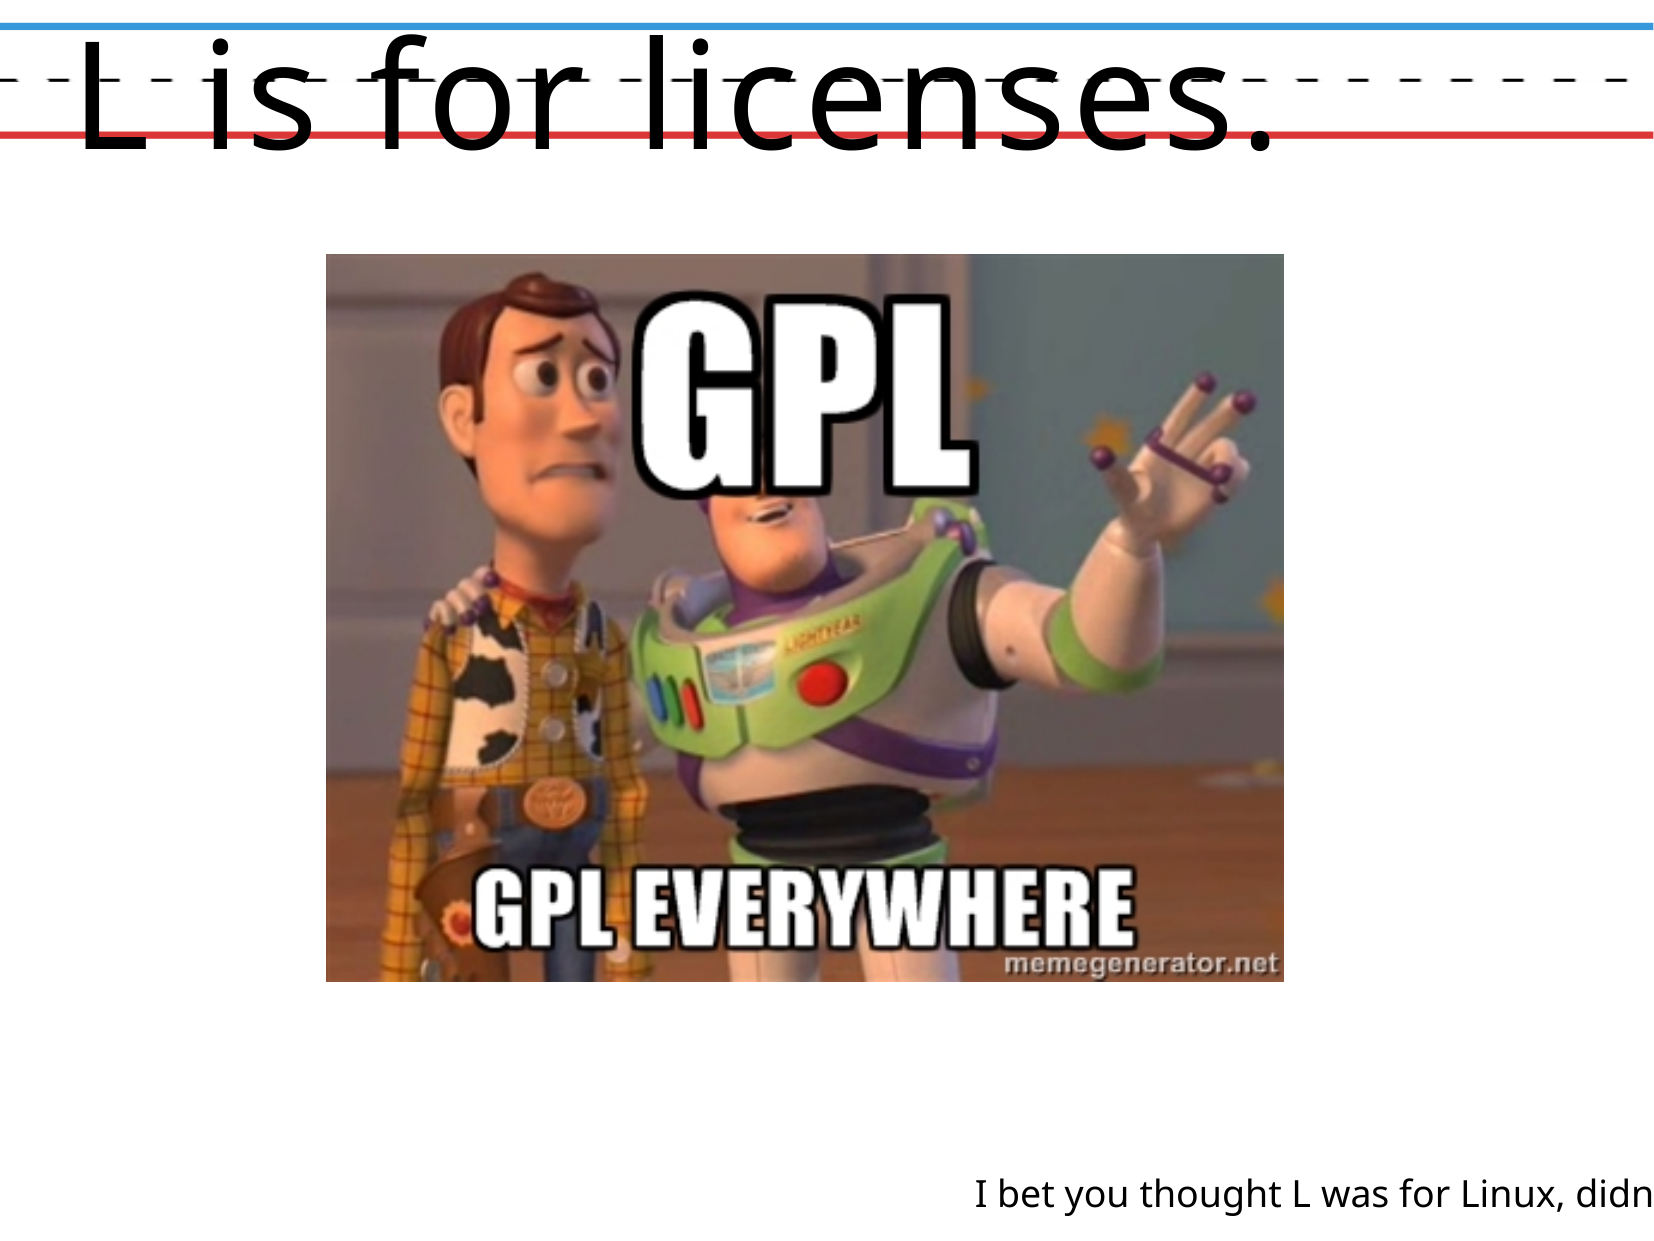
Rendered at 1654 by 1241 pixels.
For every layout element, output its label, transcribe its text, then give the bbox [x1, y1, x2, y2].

text_box I bet you thought L was for Linux, didn't you? [960, 1160, 1654, 1216]
title L is for licenses. [71, 0, 1561, 196]
picture [0, 0, 1654, 982]
